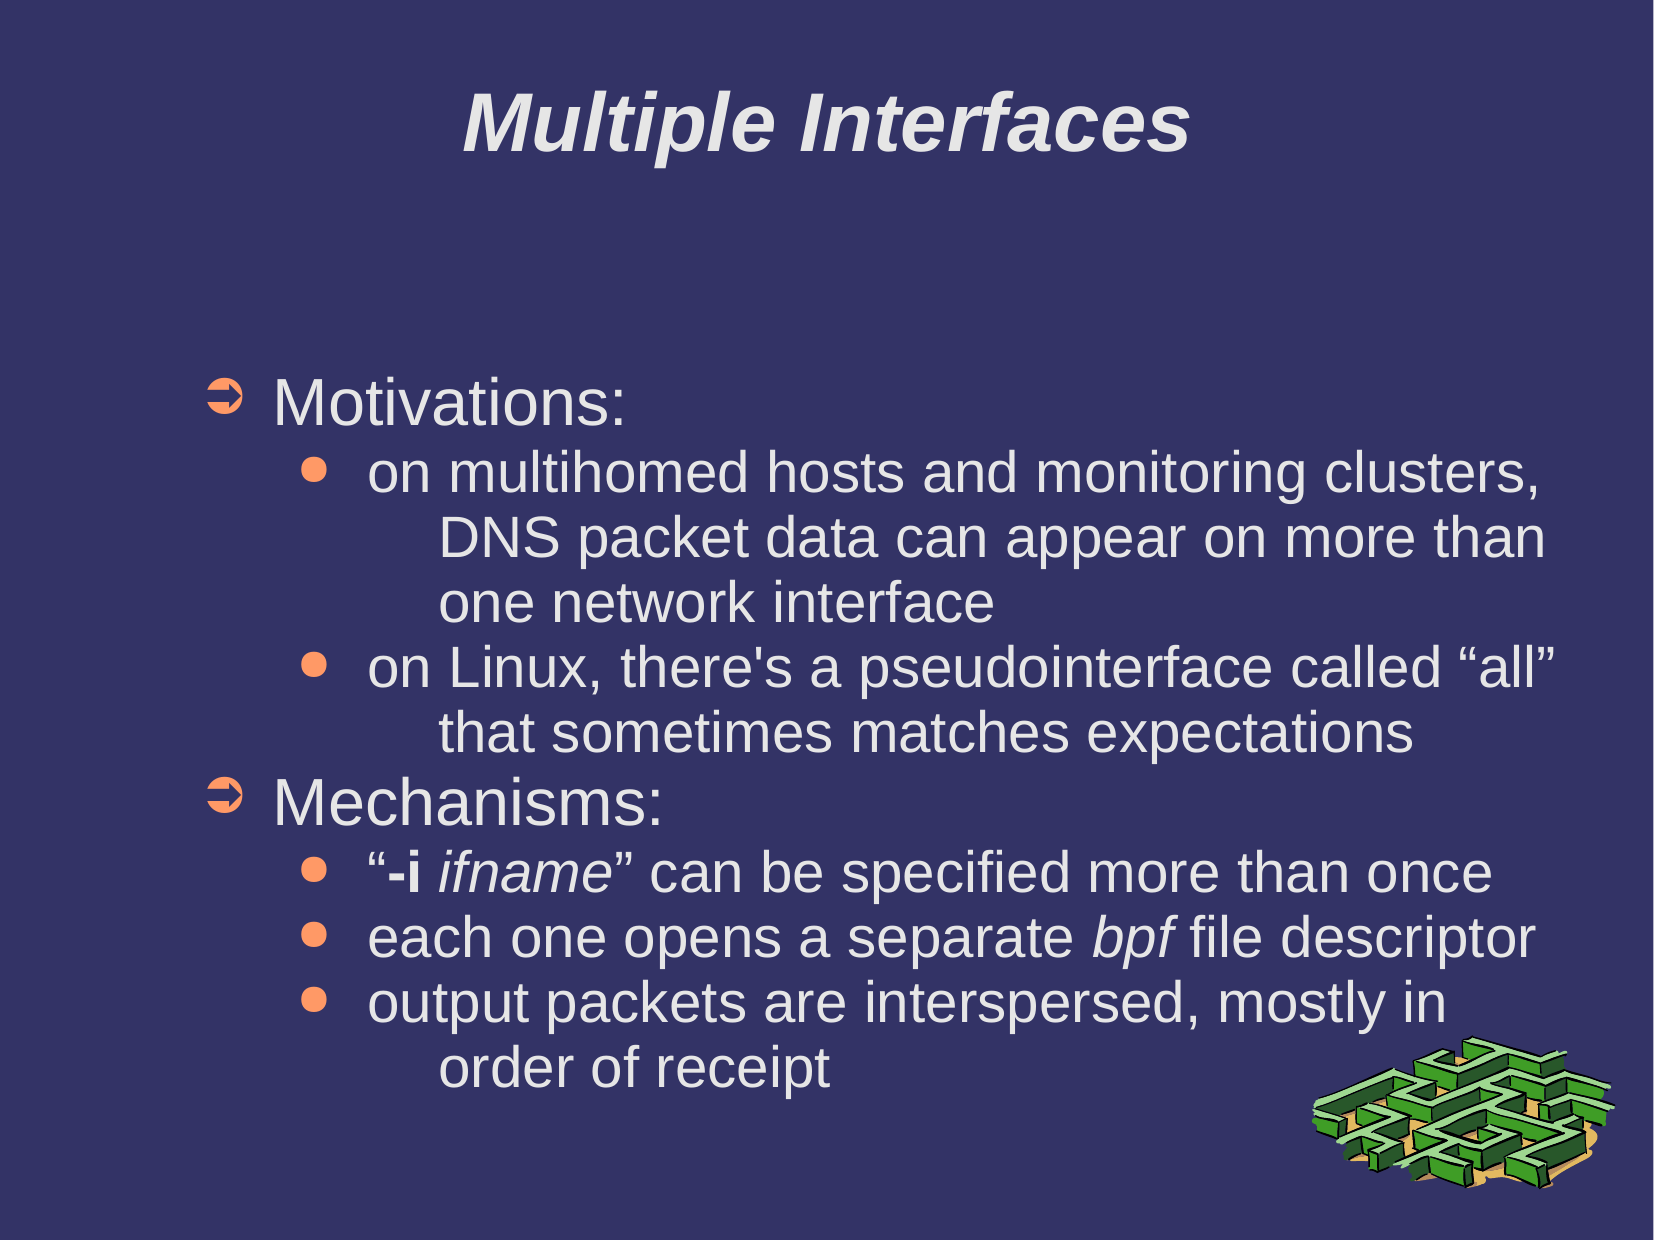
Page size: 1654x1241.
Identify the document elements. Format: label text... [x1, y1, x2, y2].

list Motivations: on multihomed hosts and monitoring clusters, DNS packet data can appear on more than one network interface on Linux, there's a pseudointerface called “all” that sometimes matches expectations Mechanisms: “-i ifname” can be specified more than once each one opens a separate bpf file descriptor output packets are interspersed, mostly in order of receipt [178, 364, 1570, 1147]
title Multiple Interfaces [121, 19, 1534, 227]
